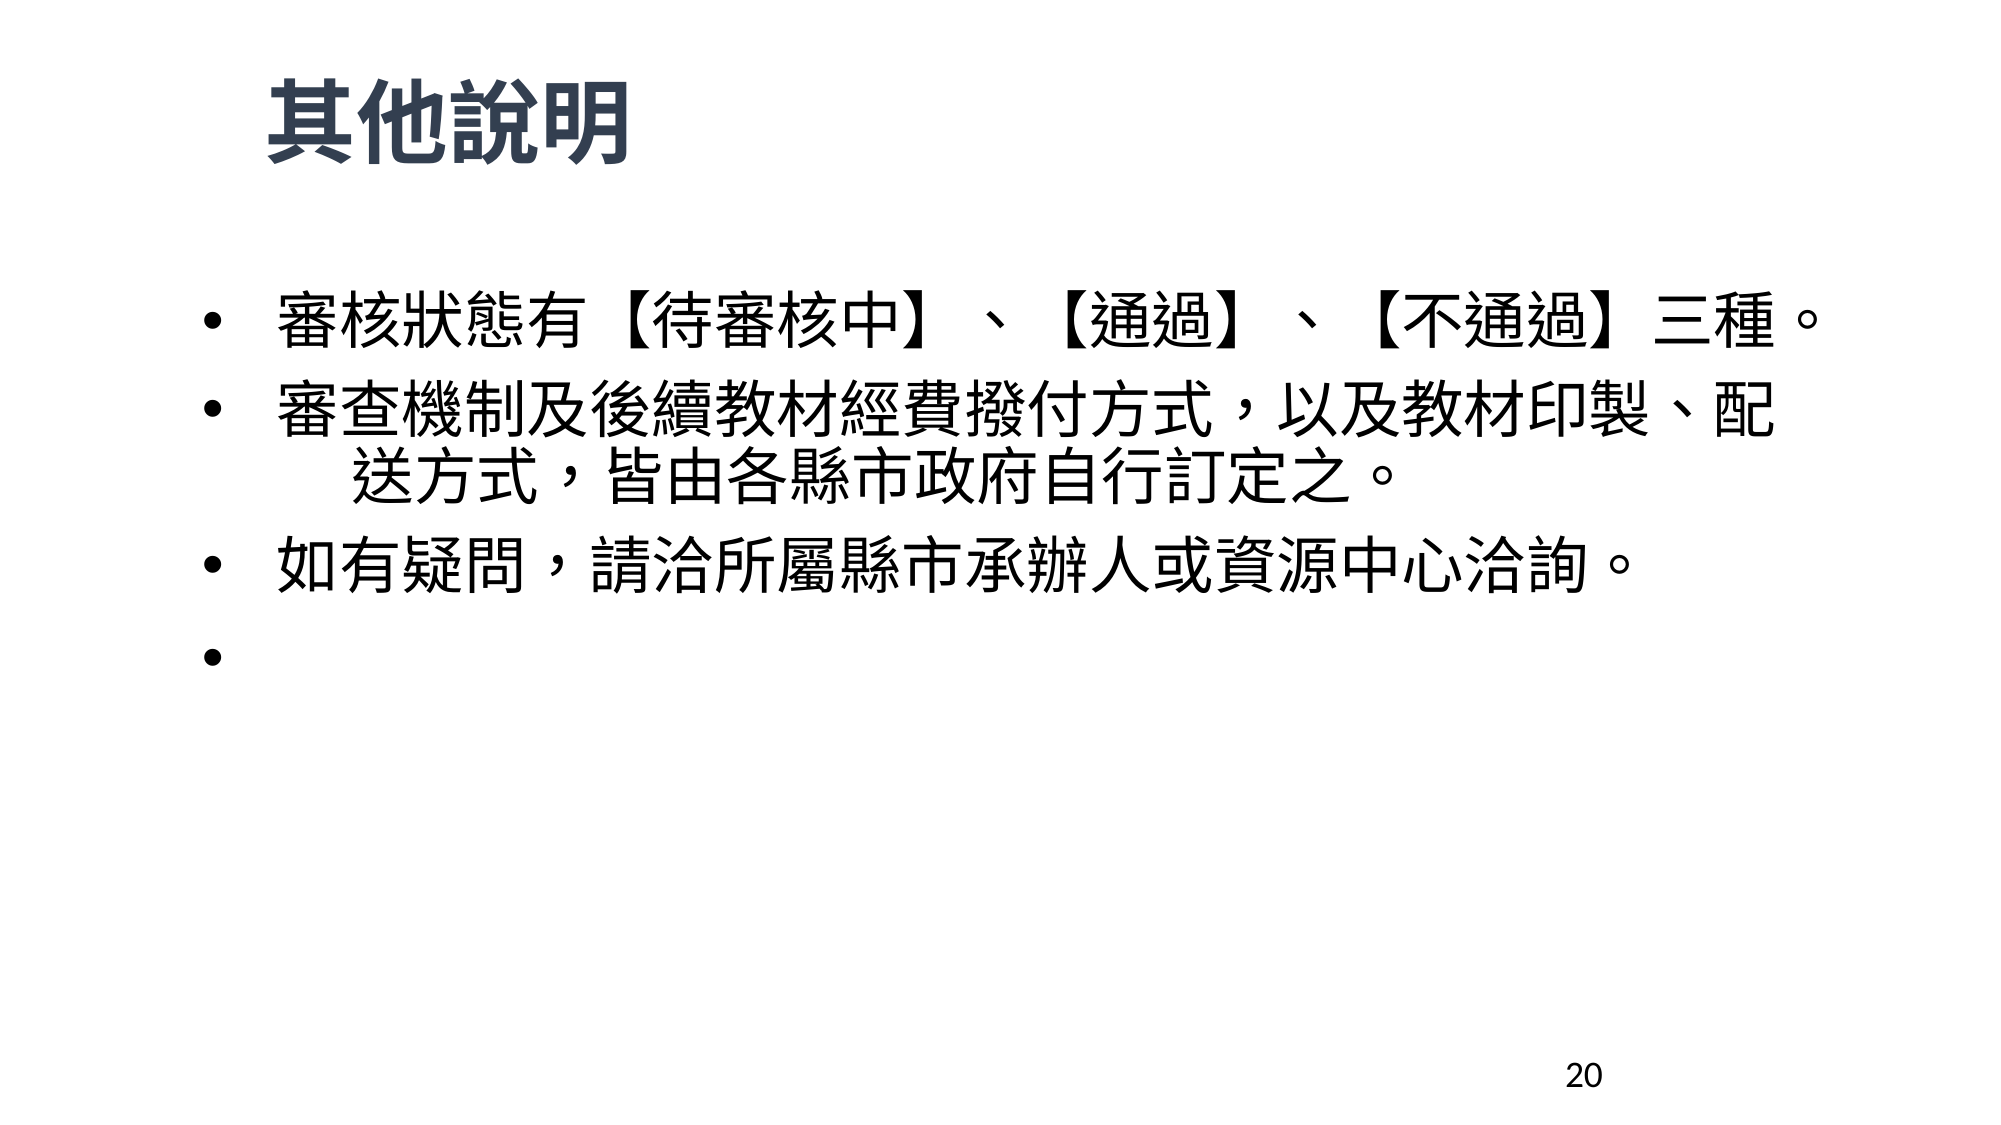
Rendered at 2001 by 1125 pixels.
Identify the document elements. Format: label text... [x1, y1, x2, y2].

text_box 19 [1550, 1042, 2000, 1103]
text_box 其他說明 [250, 58, 647, 183]
text_box 審核狀態有【待審核中】、【通過】、【不通過】三種。 審查機制及後續教材經費撥付方式，以及教材印製、配送方式，皆由各縣市政府自行訂定之。 如有疑問，請洽所屬縣市承辦人或資源中心洽詢。 [186, 282, 1846, 489]
